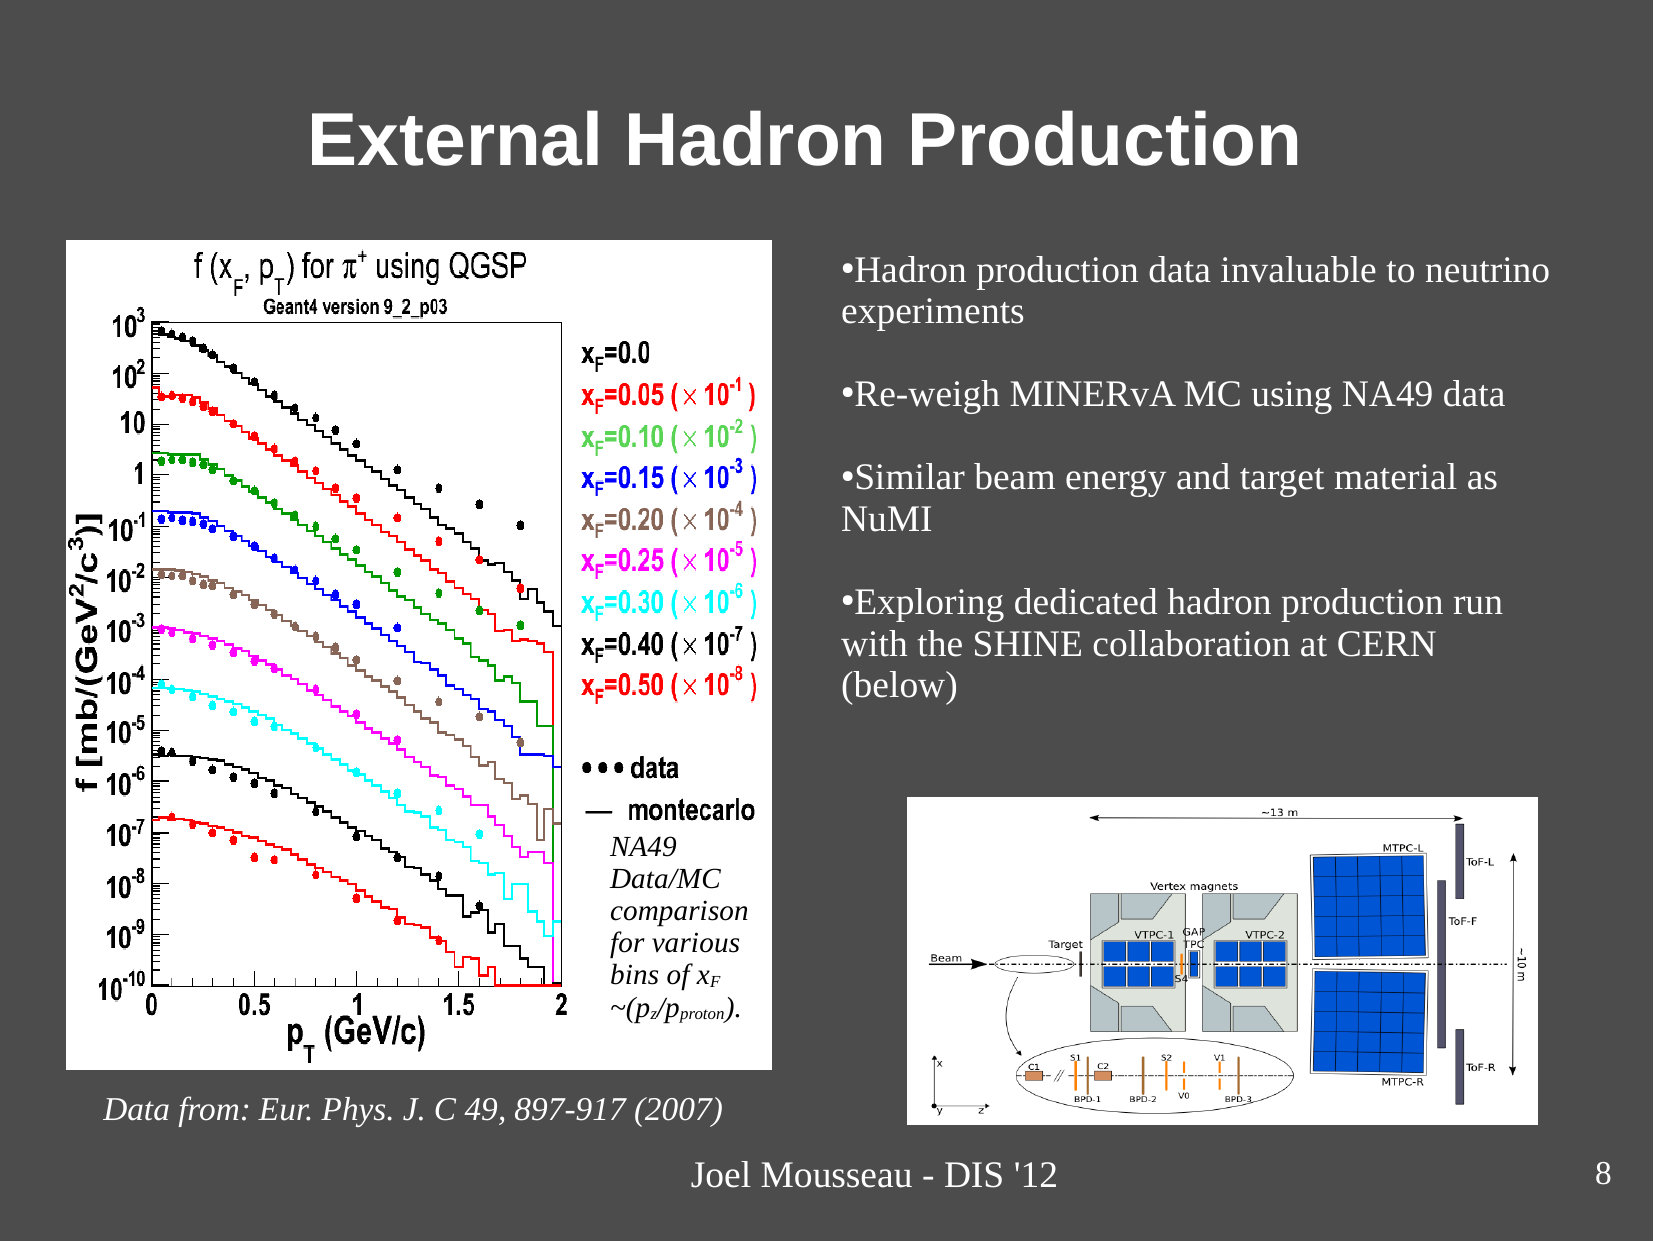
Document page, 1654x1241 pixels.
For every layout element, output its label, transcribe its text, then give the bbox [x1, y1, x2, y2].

text_box Hadron production data invaluable to neutrino experiments Re-weigh MINERvA MC using NA49 data Similar beam energy and target material as NuMI Exploring dedicated hadron production run with the SHINE collaboration at CERN (below) [826, 241, 1575, 713]
text_box Data from: Eur. Phys. J. C 49, 897-917 (2007) [57, 1083, 770, 1136]
picture [66, 240, 772, 1070]
text_box NA49 Data/MC comparison for various bins of xF ~(pz/pproton). [595, 822, 788, 1051]
title External Hadron Production [158, 36, 1452, 243]
picture [907, 797, 1538, 1126]
